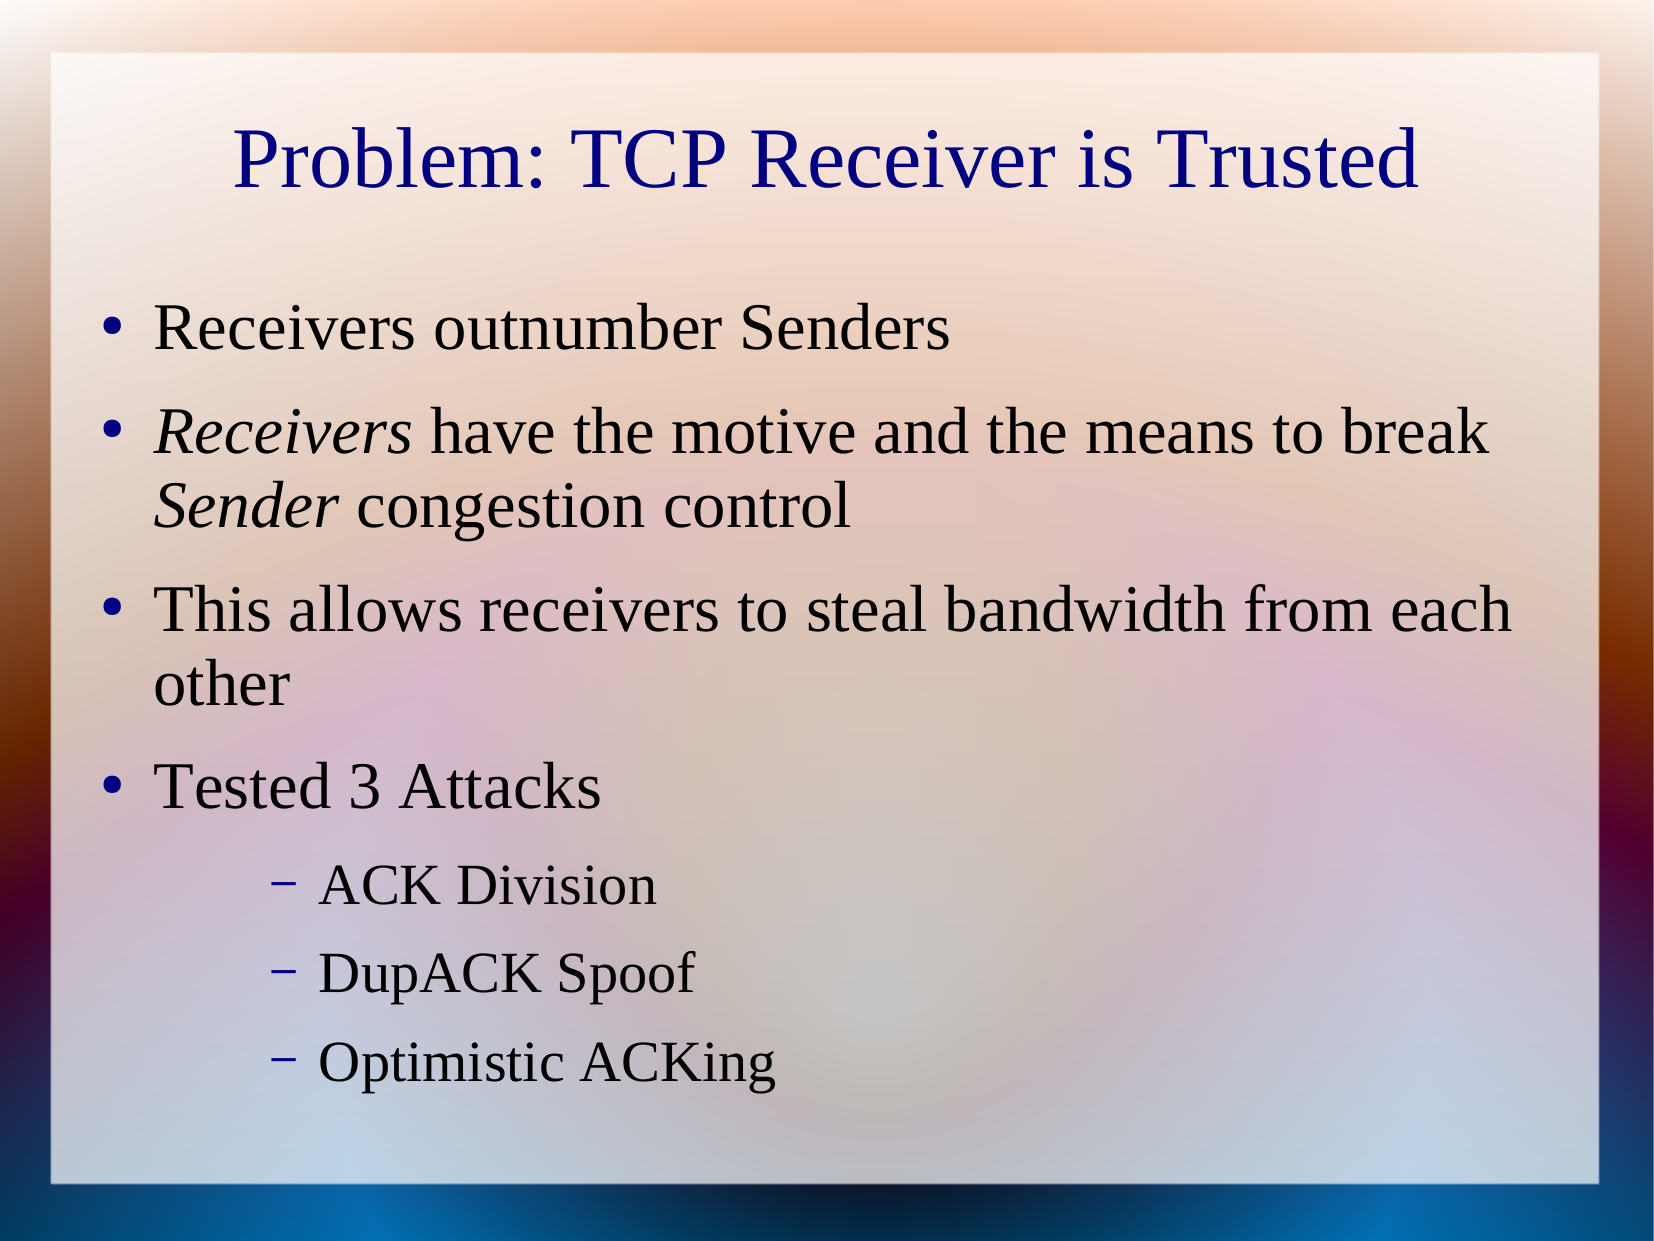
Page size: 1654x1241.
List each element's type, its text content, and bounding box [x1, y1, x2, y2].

picture [0, 0, 1654, 1241]
title Problem: TCP Receiver is Trusted [82, 55, 1571, 263]
list Receivers outnumber Senders Receivers have the motive and the means to break Sender congestion control This allows receivers to steal bandwidth from each other Tested 3 Attacks ACK Division DupACK Spoof Optimistic ACKing [82, 290, 1571, 1097]
